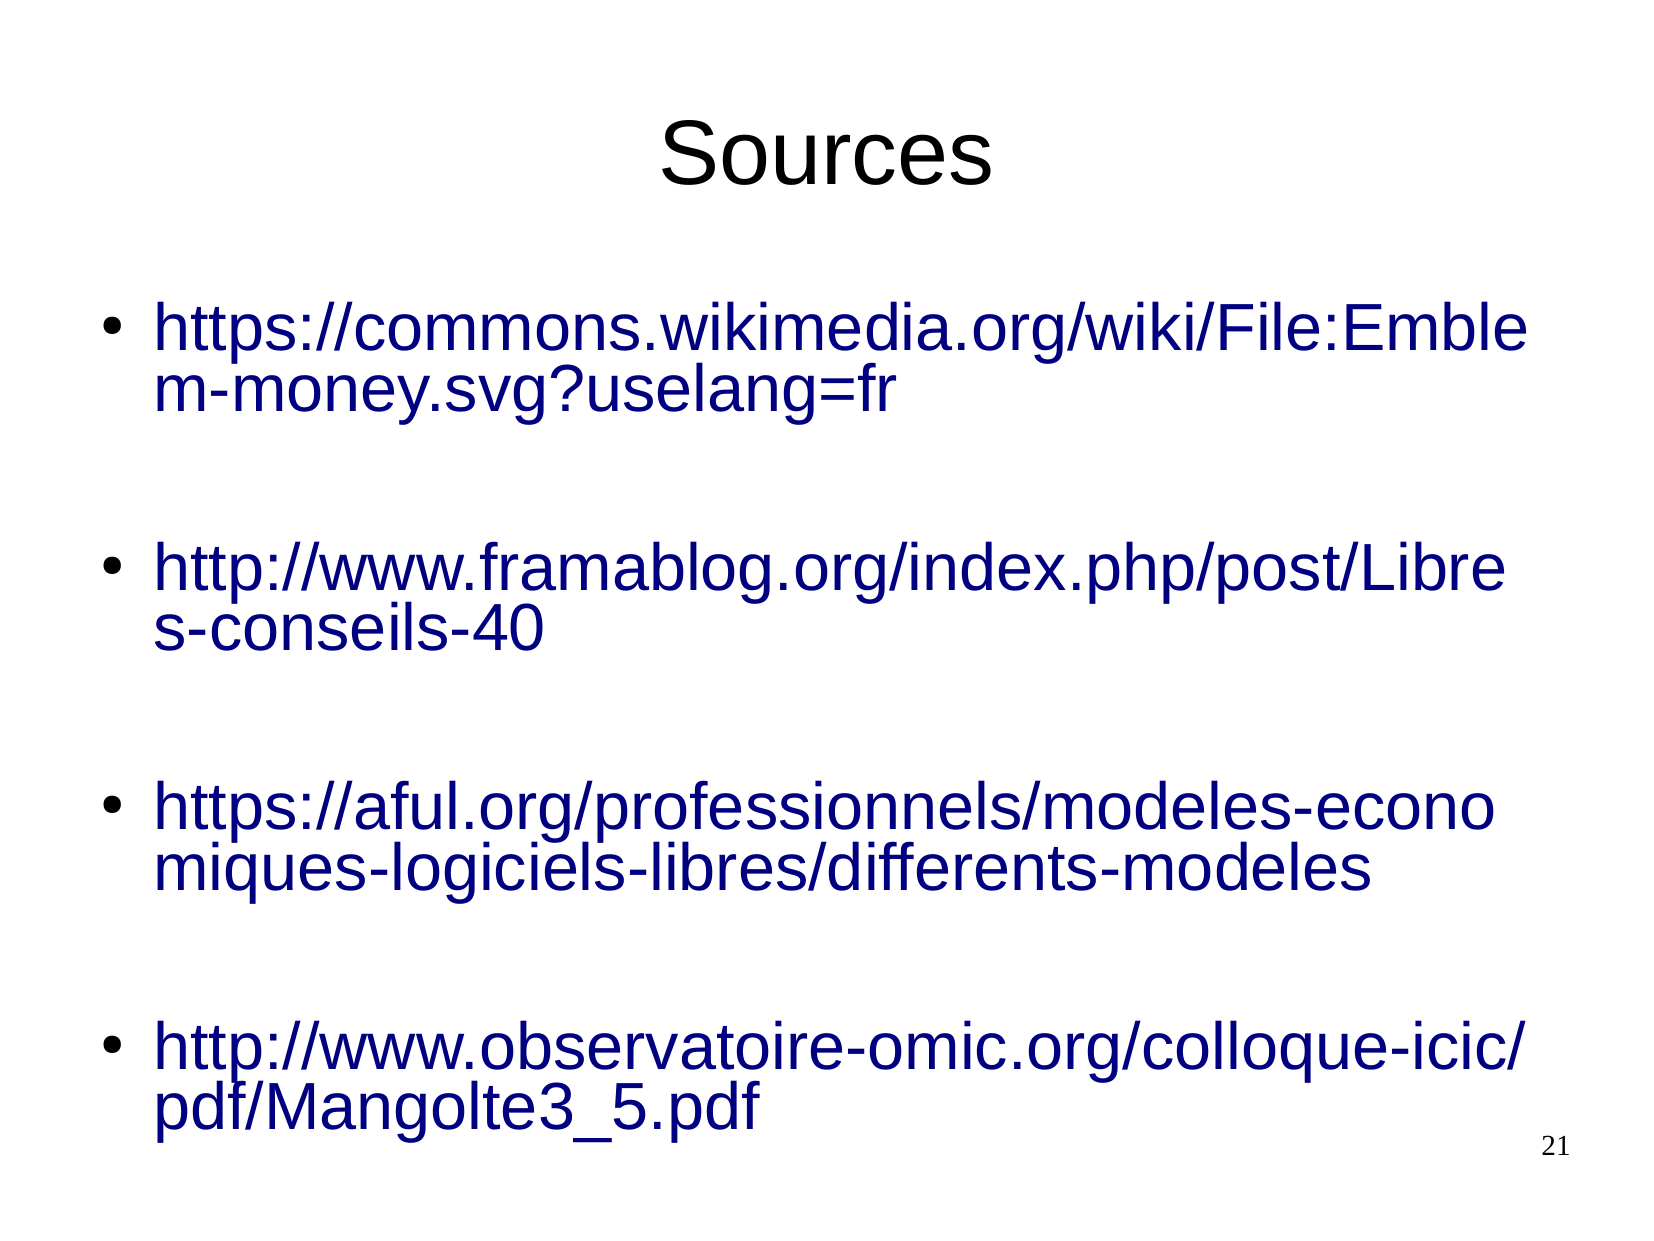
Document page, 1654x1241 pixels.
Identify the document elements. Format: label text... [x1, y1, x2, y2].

title Sources [82, 49, 1571, 257]
list https://commons.wikimedia.org/wiki/File:Emblem-money.svg?uselang=fr http://www.framablog.org/index.php/post/Libres-conseils-40 https://aful.org/professionnels/modeles-economiques-logiciels-libres/differents-modeles http://www.observatoire-omic.org/colloque-icic/pdf/Mangolte3_5.pdf [82, 290, 1538, 1010]
